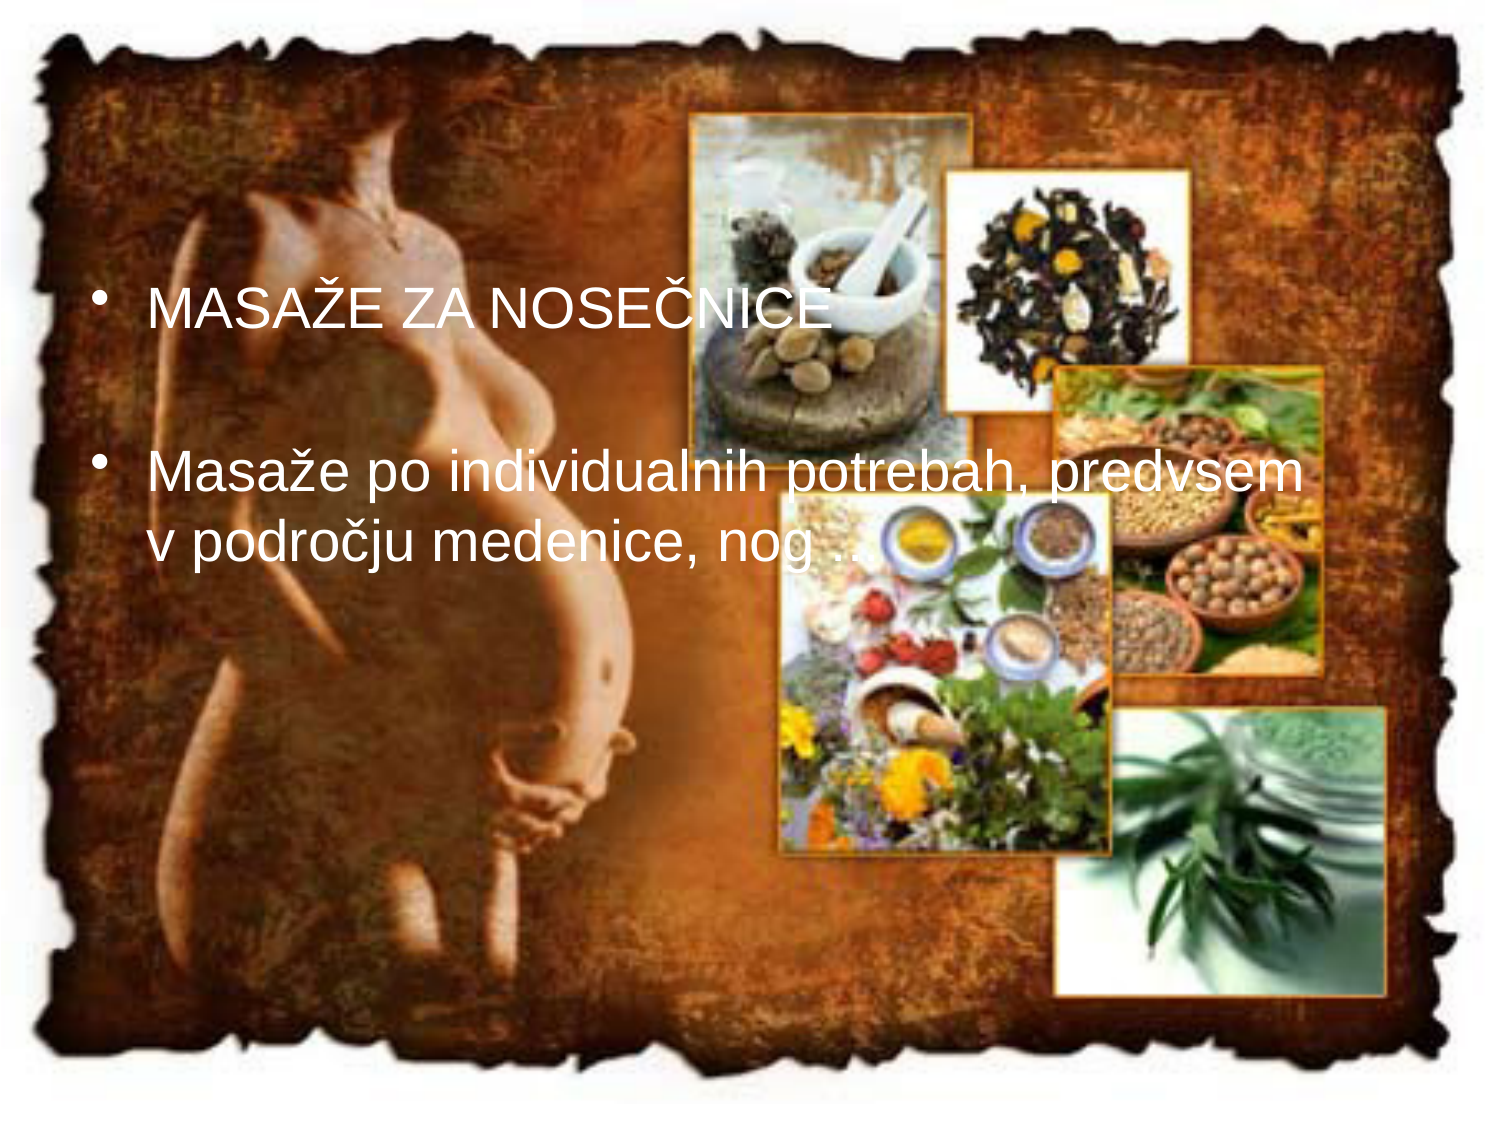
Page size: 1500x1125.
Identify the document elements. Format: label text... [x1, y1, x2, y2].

list MASAŽE ZA NOSEČNICE Masaže po individualnih potrebah, predvsem v področju medenice, nog ... [75, 262, 1363, 1005]
picture [1, 0, 1491, 1104]
